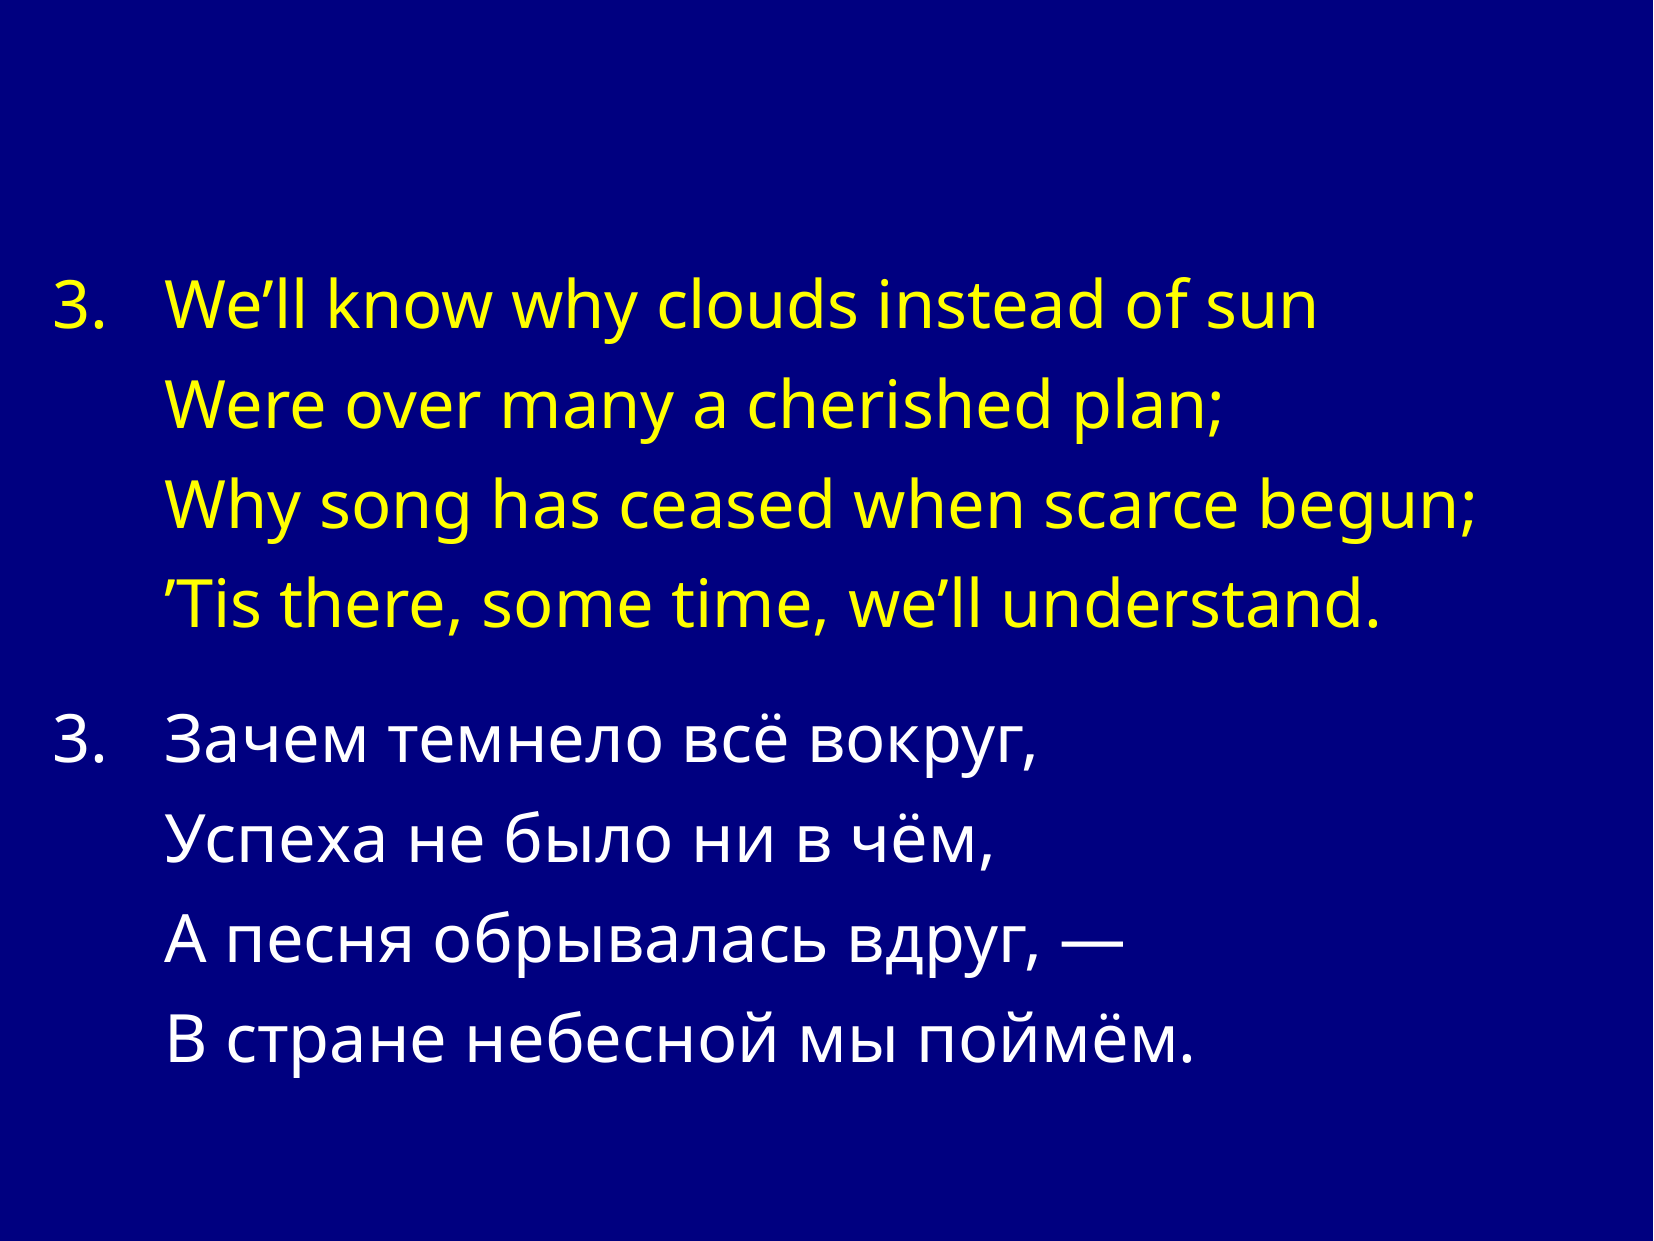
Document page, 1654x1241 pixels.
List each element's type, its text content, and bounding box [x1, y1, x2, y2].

text_box 3. We’ll know why clouds instead of sun Were over many a cherished plan; Why song has ceased when scarce begun; ’Tis there, some time, we’ll understand. [37, 150, 1653, 638]
text_box 3. Зачем темнело всё вокруг, Успеха не было ни в чём, А песня обрывалась вдруг, — В стране небесной мы поймём. [37, 675, 1576, 1163]
